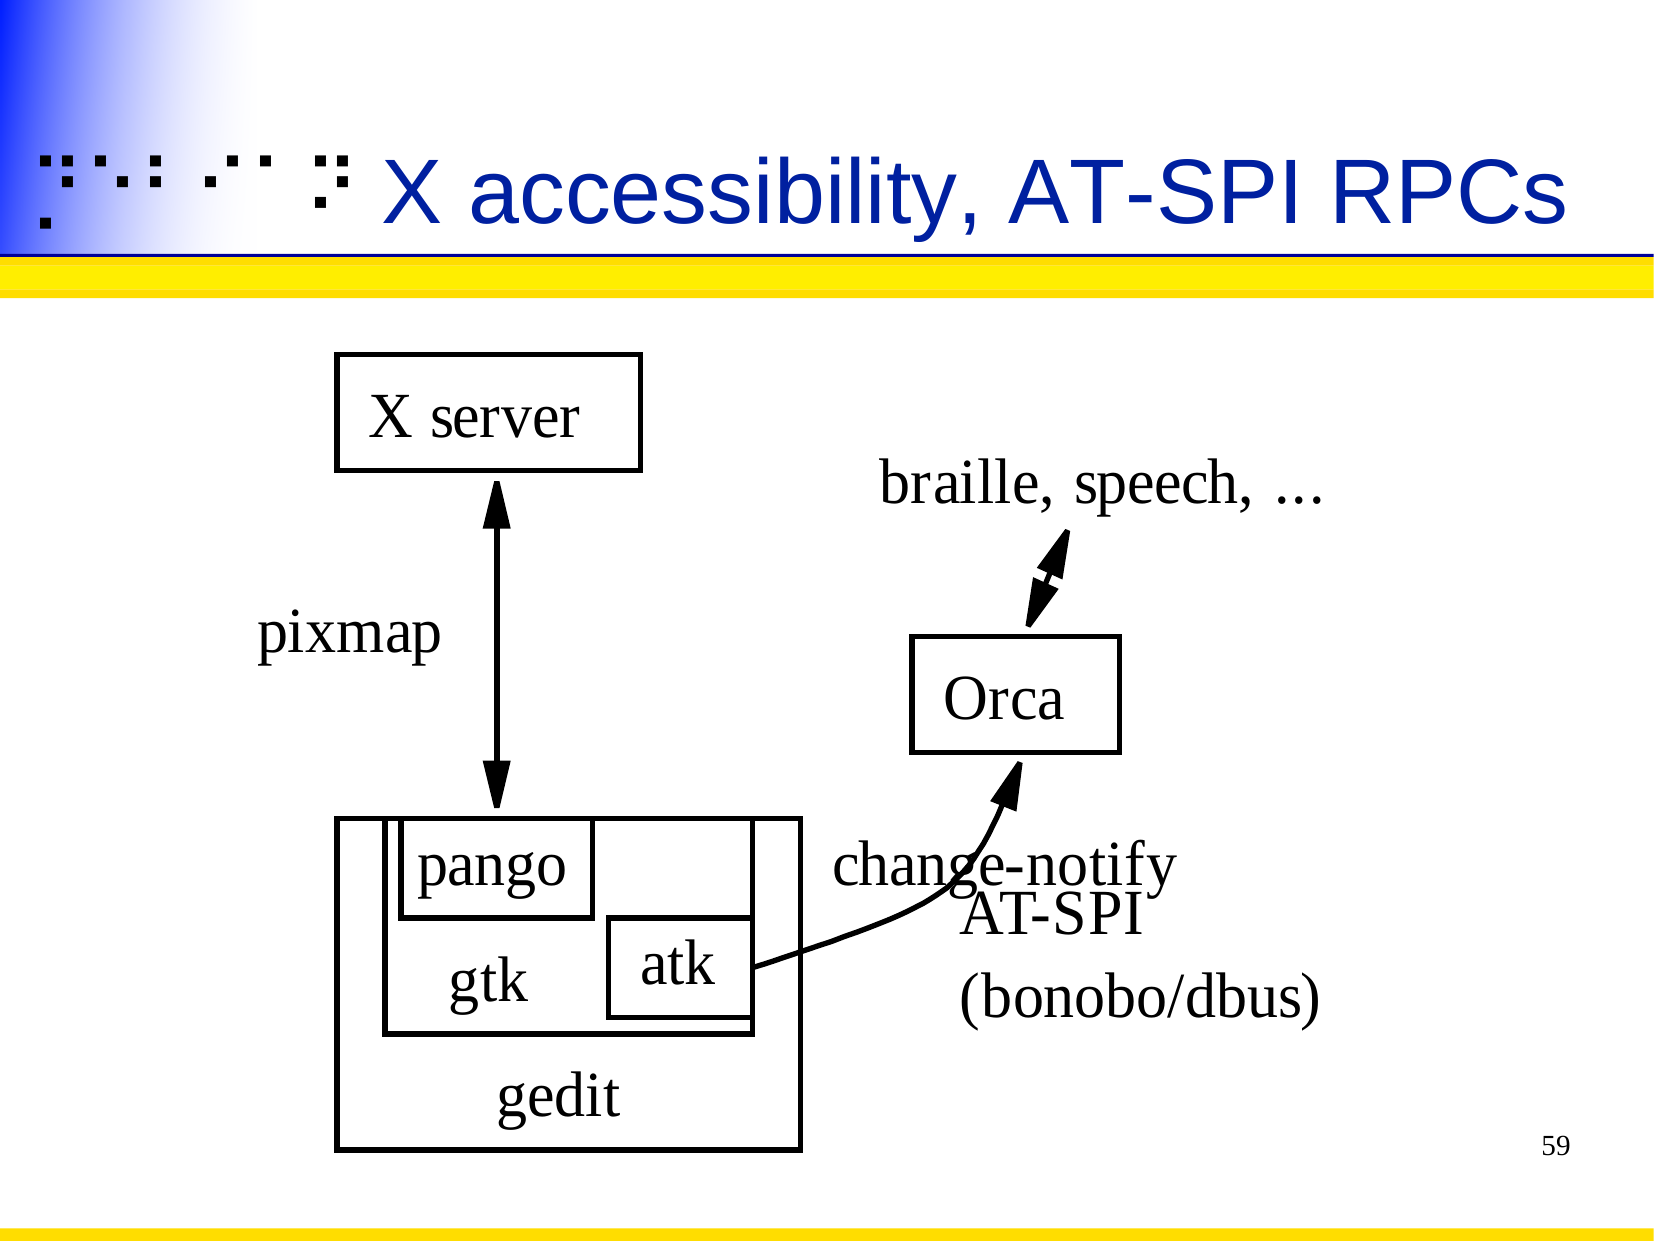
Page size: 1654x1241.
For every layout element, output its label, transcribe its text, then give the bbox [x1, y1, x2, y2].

picture [234, 332, 1419, 1173]
title X accessibility, AT-SPI RPCs [372, 126, 1571, 257]
